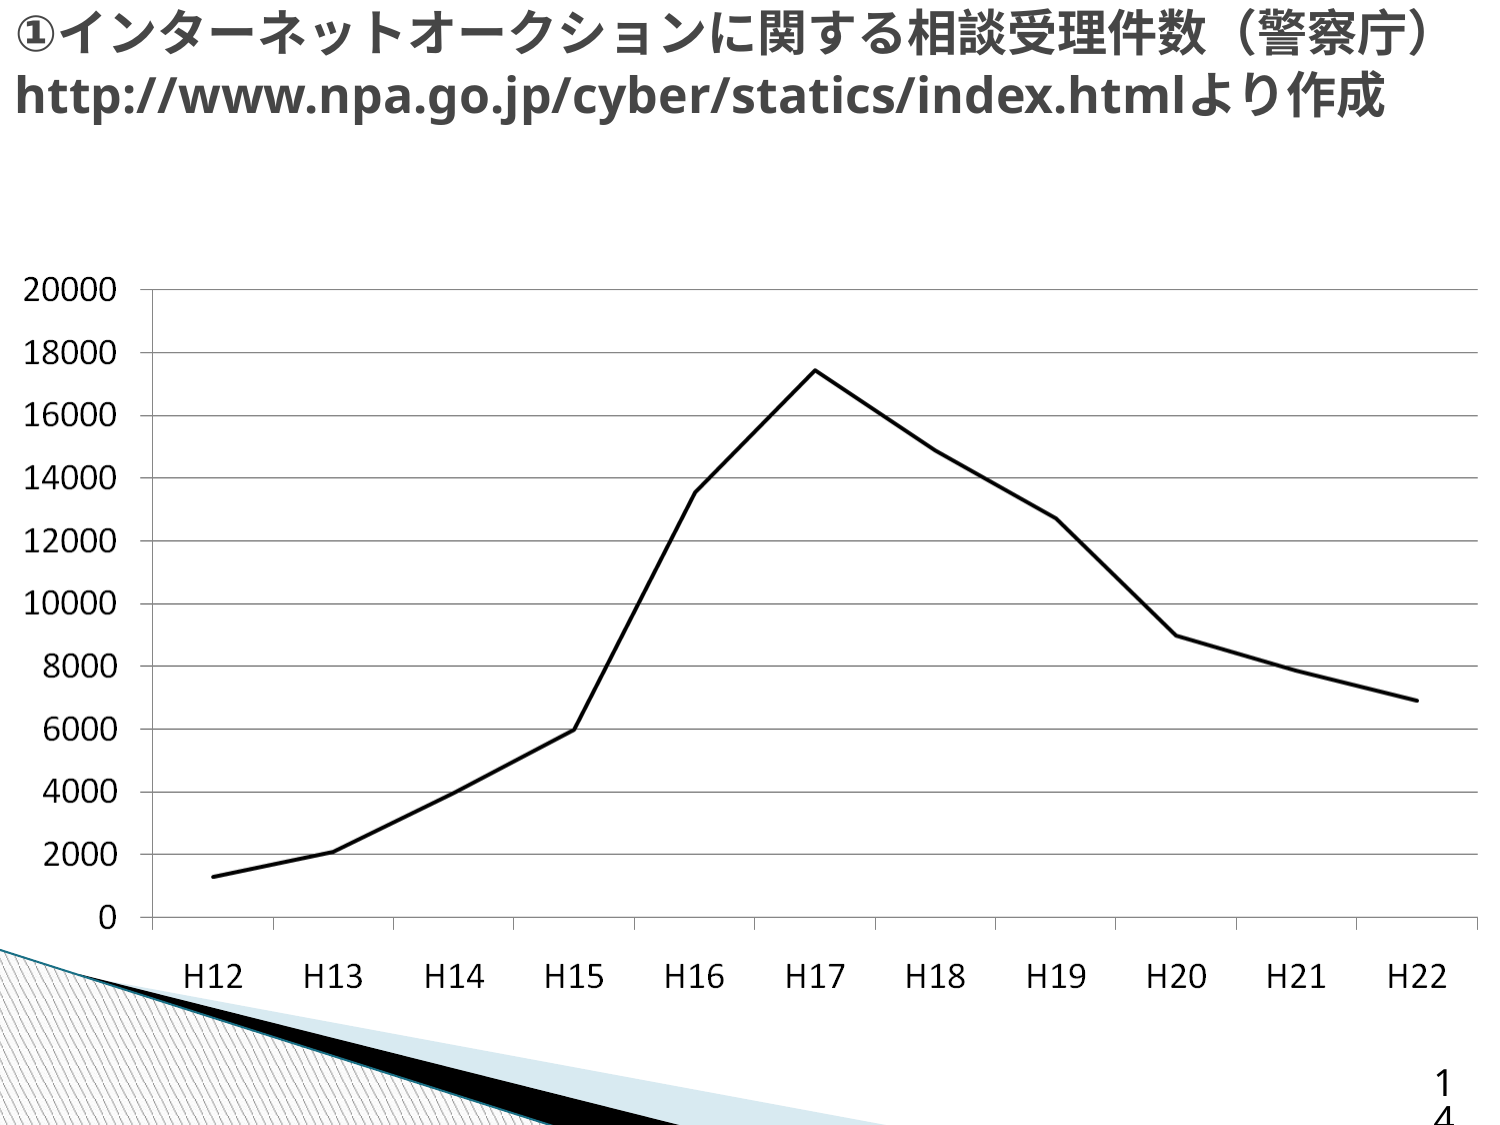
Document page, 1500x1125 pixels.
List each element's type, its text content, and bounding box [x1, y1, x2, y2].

picture [0, 1021, 543, 1125]
title ①インターネットオークションに関する相談受理件数（警察庁）http://www.npa.go.jp/cyber/statics/index.htmlより作成 [0, 0, 1500, 282]
chart [0, 282, 1500, 1021]
